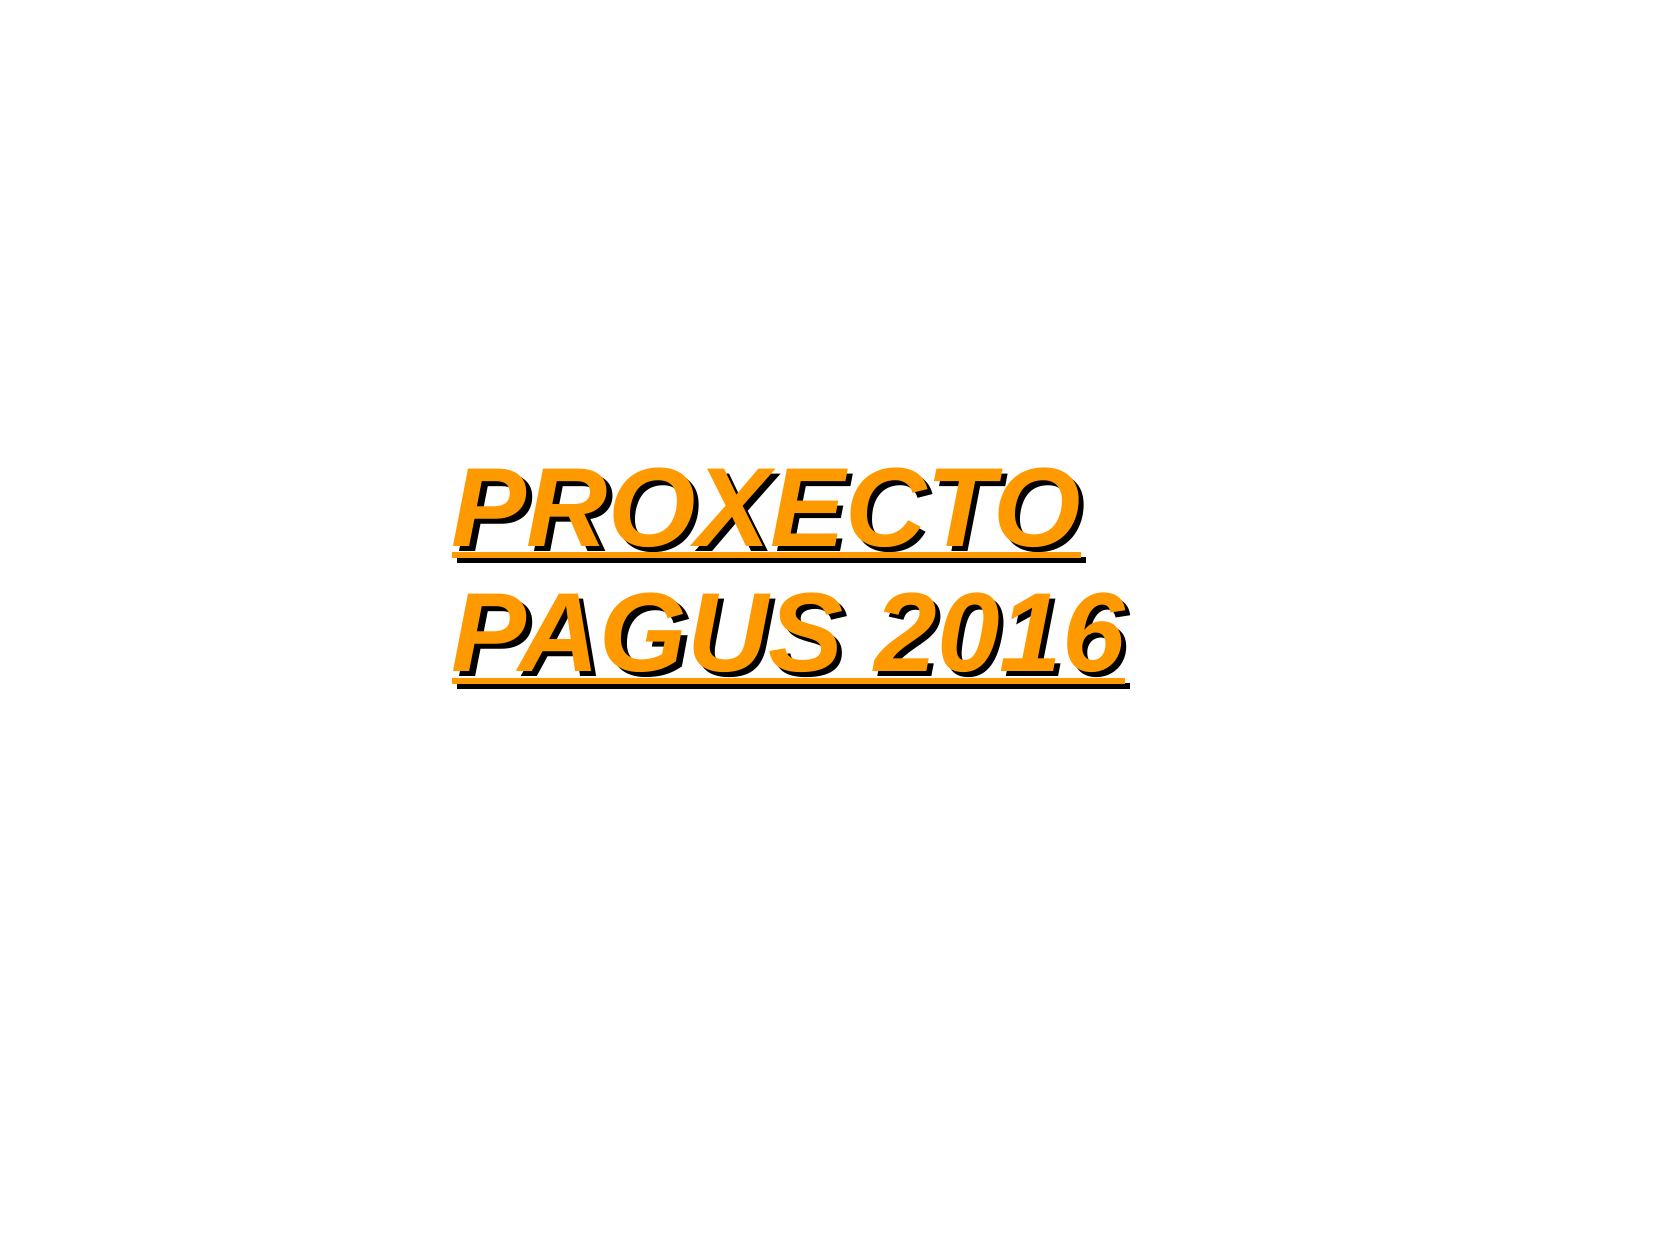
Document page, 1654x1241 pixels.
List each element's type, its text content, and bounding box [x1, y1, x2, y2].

text_box PROXECTO PAGUS 2016 [437, 437, 1170, 703]
